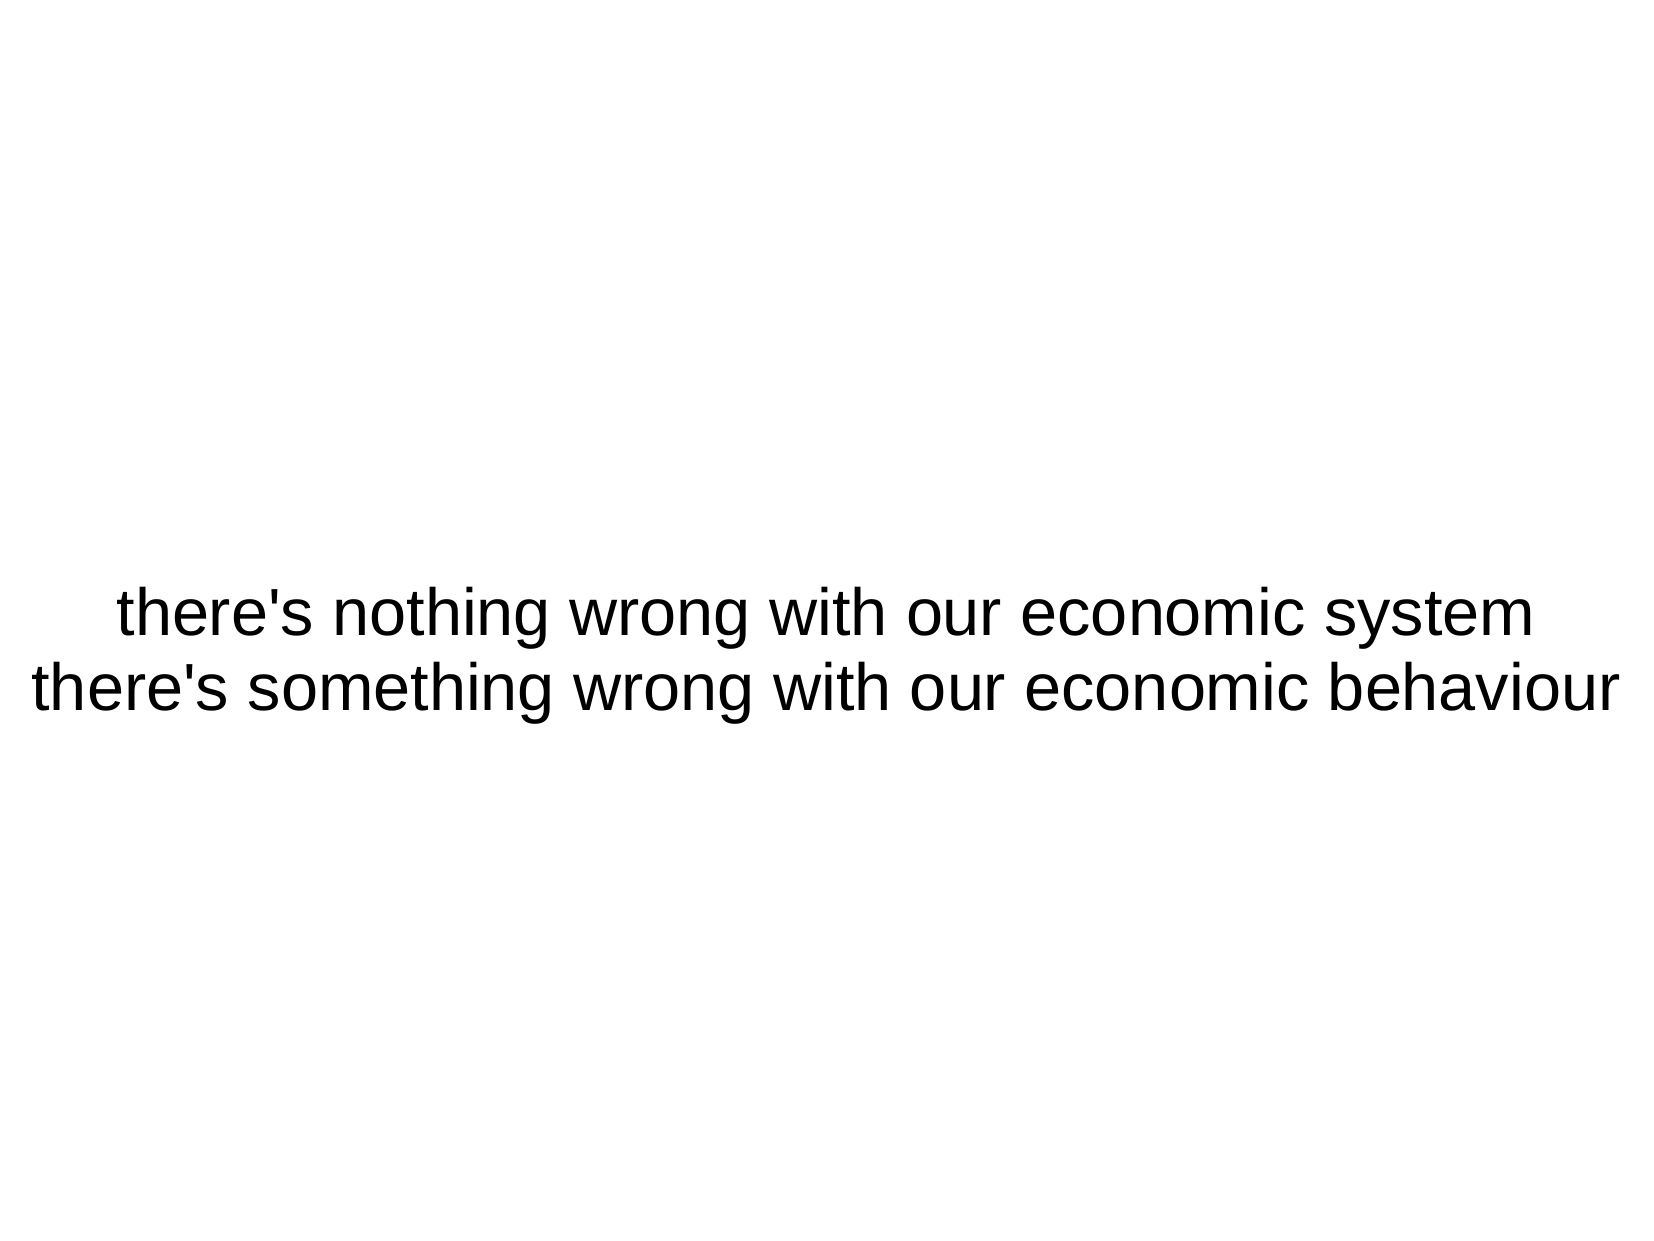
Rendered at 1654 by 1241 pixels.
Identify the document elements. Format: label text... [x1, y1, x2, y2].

subtitle there's nothing wrong with our economic system there's something wrong with our economic behaviour [0, 290, 1654, 1010]
